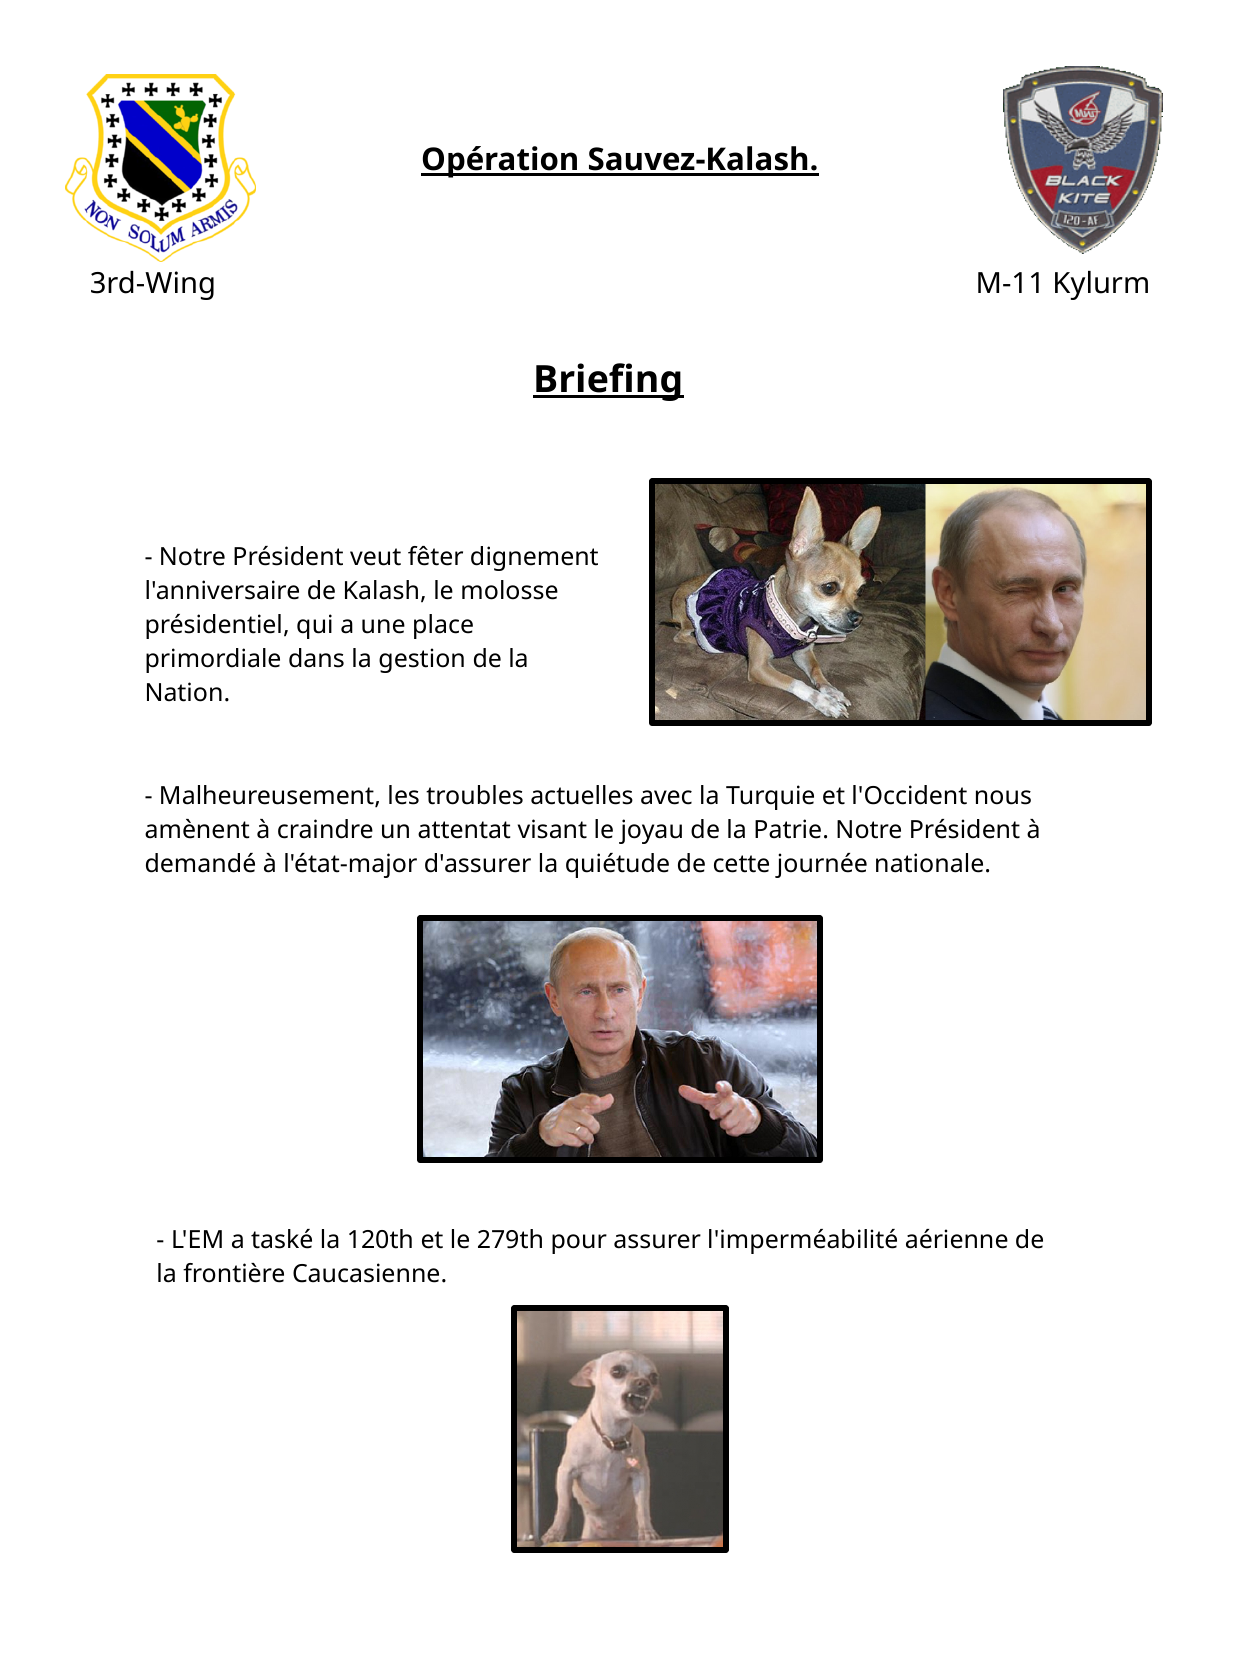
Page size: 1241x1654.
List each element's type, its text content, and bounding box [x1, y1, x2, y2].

picture [654, 484, 1146, 721]
text_box - L'EM a taské la 120th et le 279th pour assurer l'imperméabilité aérienne de la frontière Caucasienne. [141, 1214, 1075, 1300]
picture [517, 1311, 723, 1548]
picture [1003, 66, 1163, 254]
picture [423, 921, 818, 1158]
text_box - Malheureusement, les troubles actuelles avec la Turquie et l'Occident nous amènent à craindre un attentat visant le joyau de la Patrie. Notre Président à demandé à l'état-major d'assurer la quiétude de cette journée nationale. [129, 770, 1134, 898]
title Opération Sauvez-Kalash. 3rd-Wing M-11 Kylurm [62, 41, 1179, 313]
picture [65, 74, 256, 263]
text_box Briefing [518, 344, 722, 431]
text_box - Notre Président veut fêter dignement l'anniversaire de Kalash, le molosse présidentiel, qui a une place primordiale dans la gestion de la Nation. [129, 531, 626, 687]
